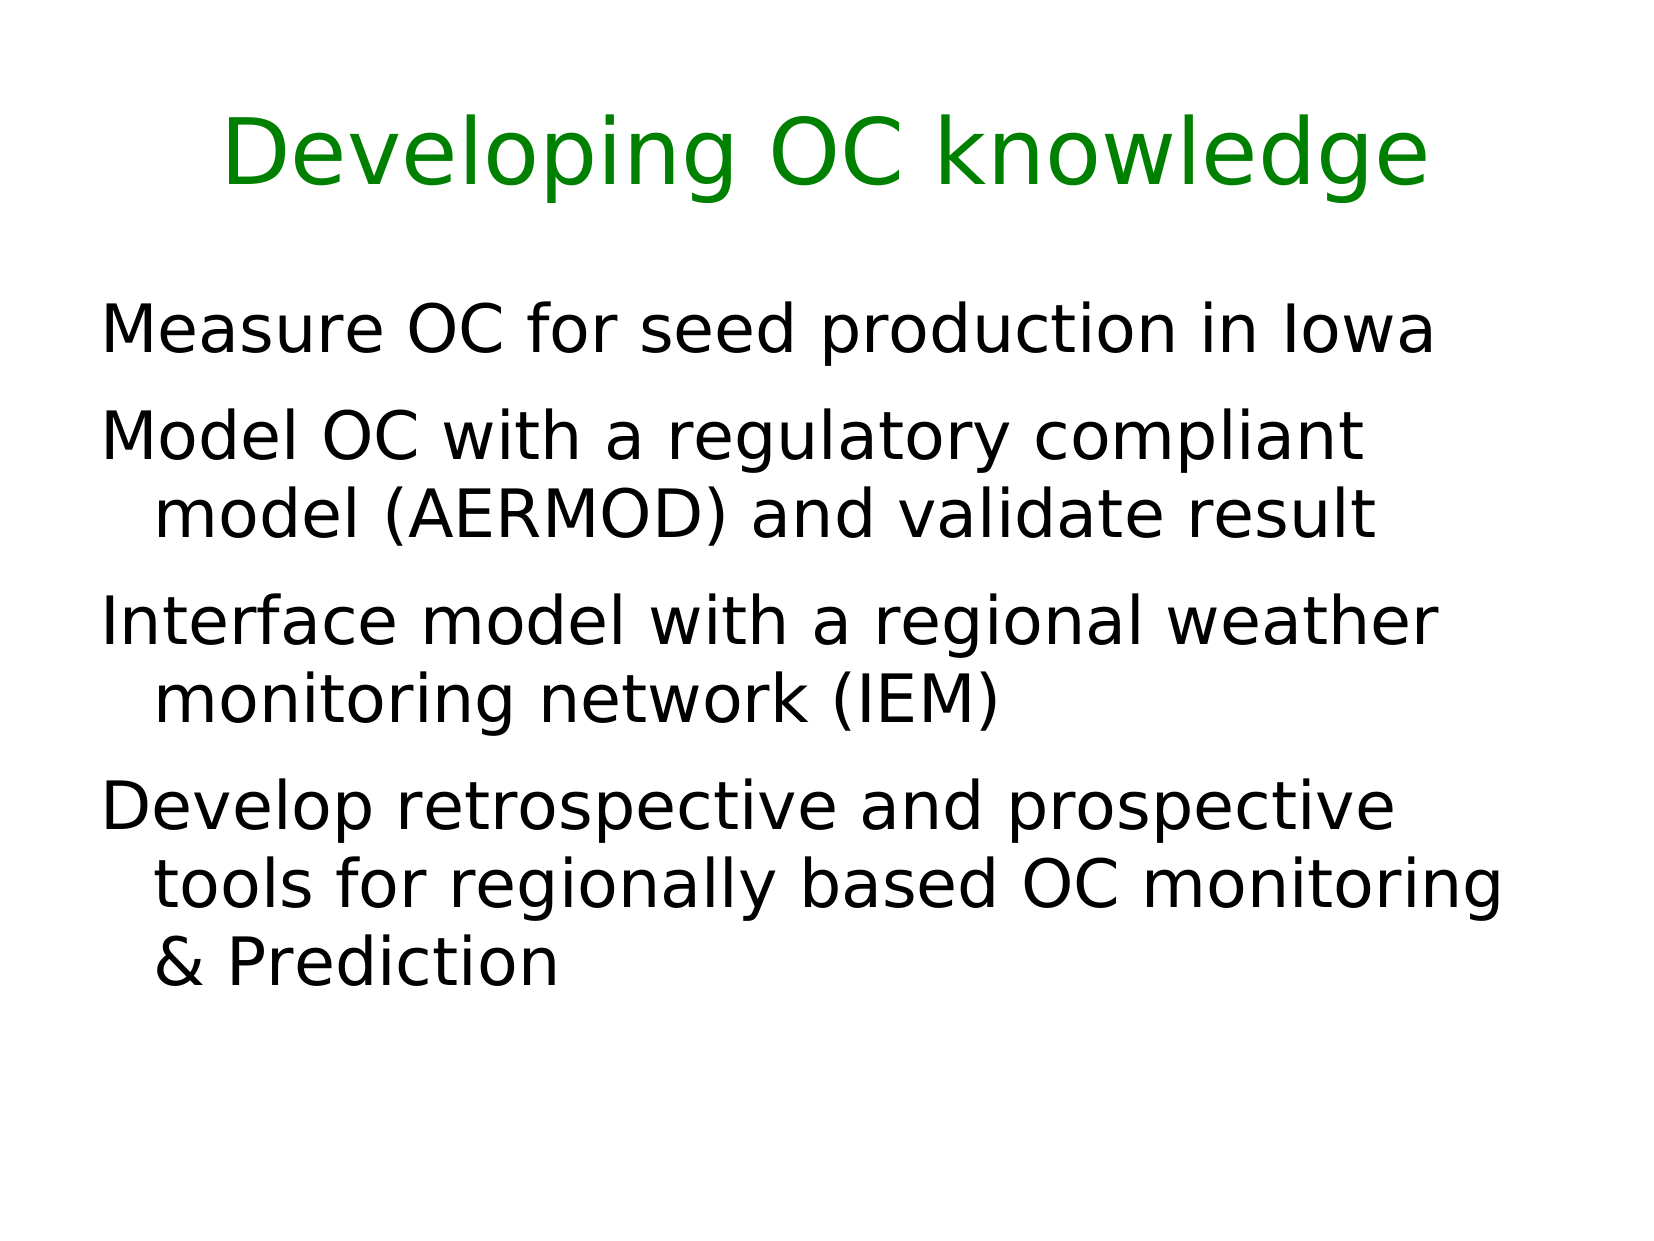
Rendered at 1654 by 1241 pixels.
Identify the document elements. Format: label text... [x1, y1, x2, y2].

title Developing OC knowledge [82, 49, 1571, 257]
list Measure OC for seed production in Iowa Model OC with a regulatory compliant model (AERMOD) and validate result Interface model with a regional weather monitoring network (IEM) Develop retrospective and prospective tools for regionally based OC monitoring & Prediction [82, 290, 1571, 1109]
